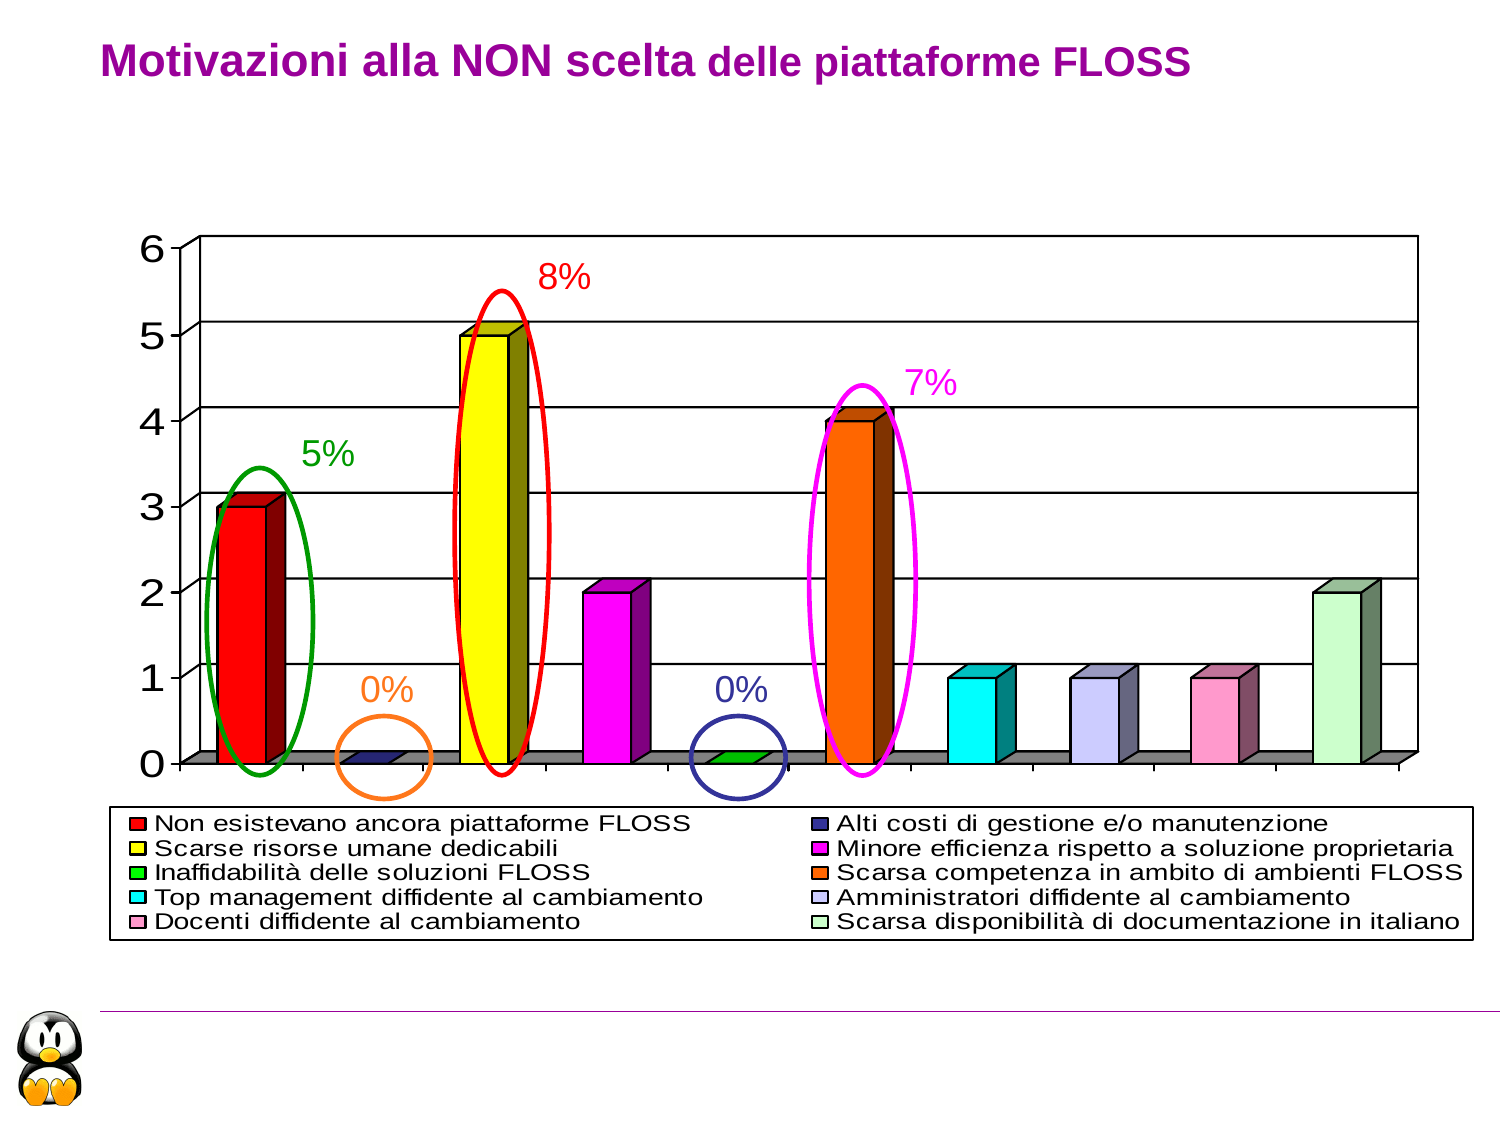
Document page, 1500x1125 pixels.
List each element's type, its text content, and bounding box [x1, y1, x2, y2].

picture [17, 1011, 82, 1106]
title Motivazioni alla NON scelta delle piattaforme FLOSS [99, 35, 1317, 171]
text_box 5% [301, 432, 356, 475]
text_box 0% [360, 668, 415, 711]
text_box 7% [903, 361, 958, 404]
text_box 0% [714, 668, 769, 711]
text_box 8% [537, 255, 592, 298]
chart [88, 208, 1489, 953]
